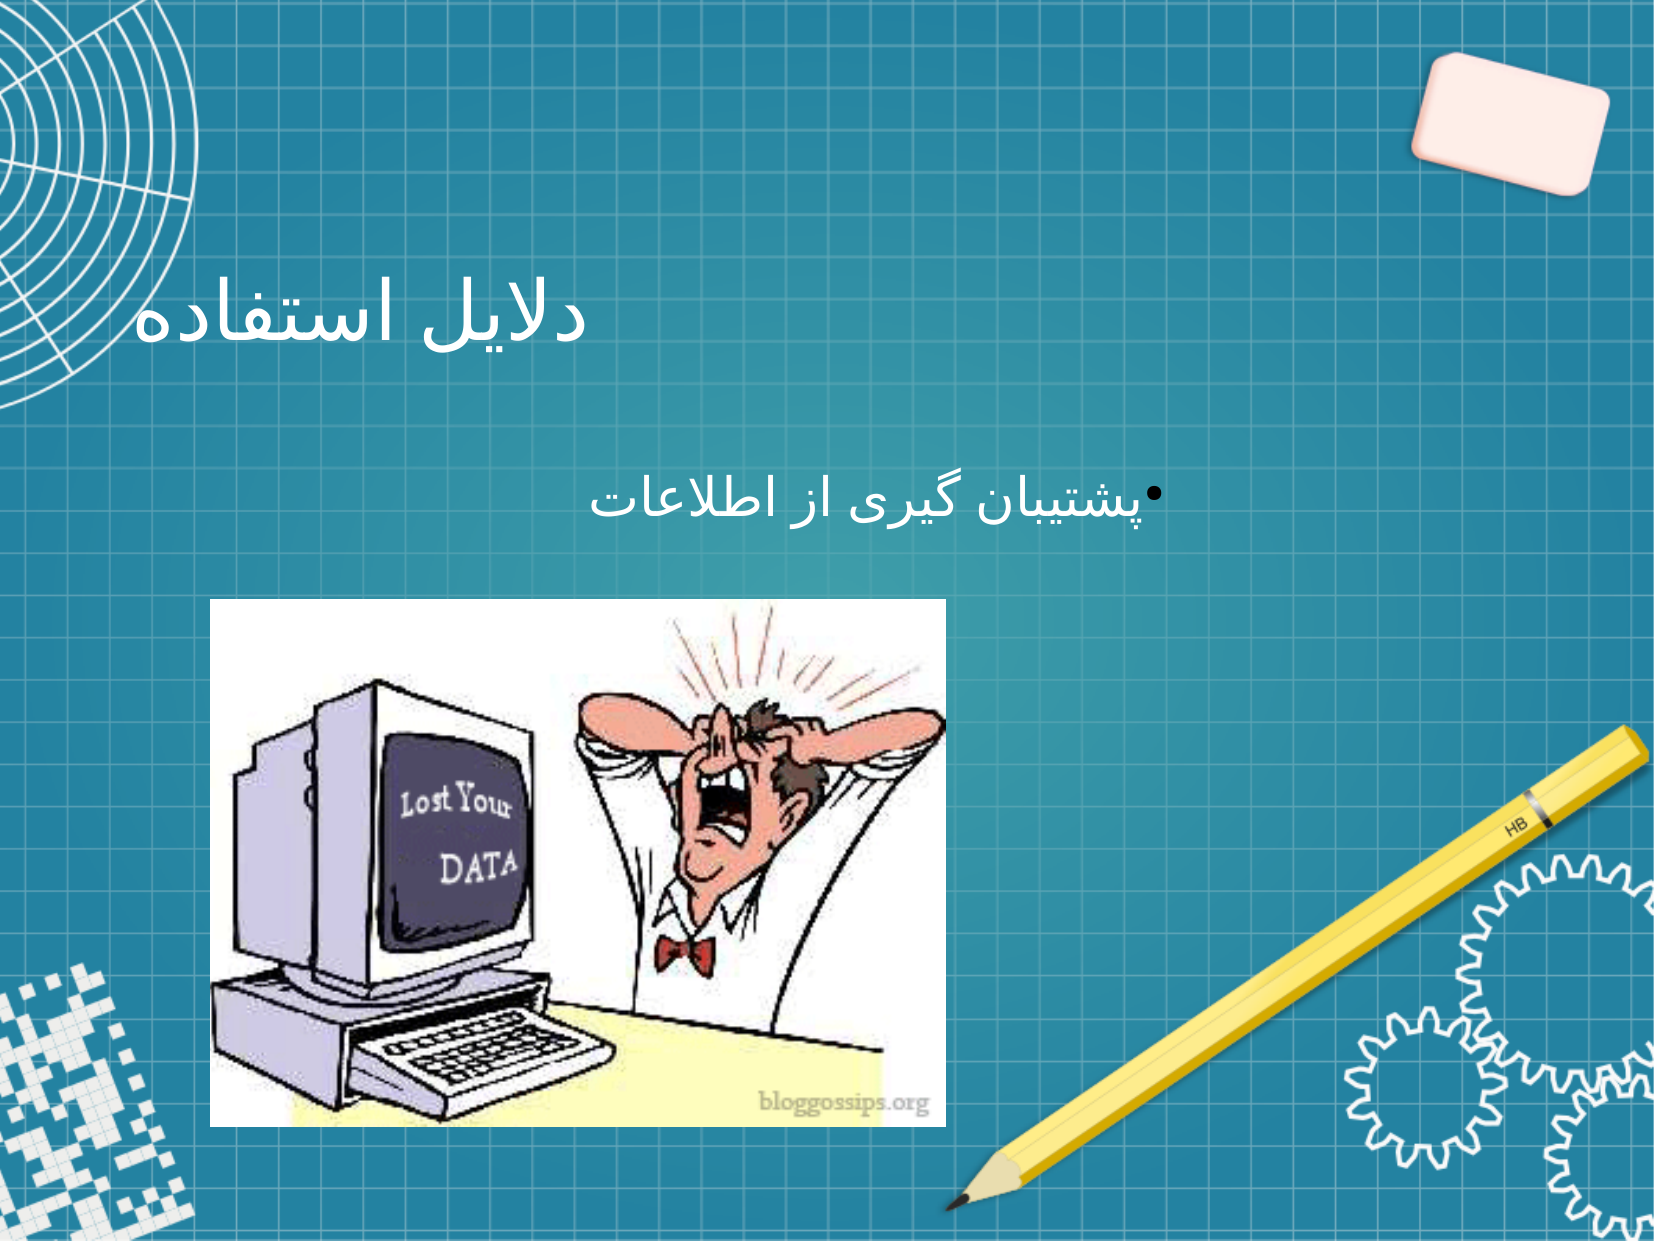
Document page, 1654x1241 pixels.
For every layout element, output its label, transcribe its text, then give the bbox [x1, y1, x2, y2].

title دلایل استفاده [131, 225, 1546, 391]
subtitle پشتیبان گیری از اطلاعات [131, 420, 1621, 571]
picture [210, 600, 946, 1127]
